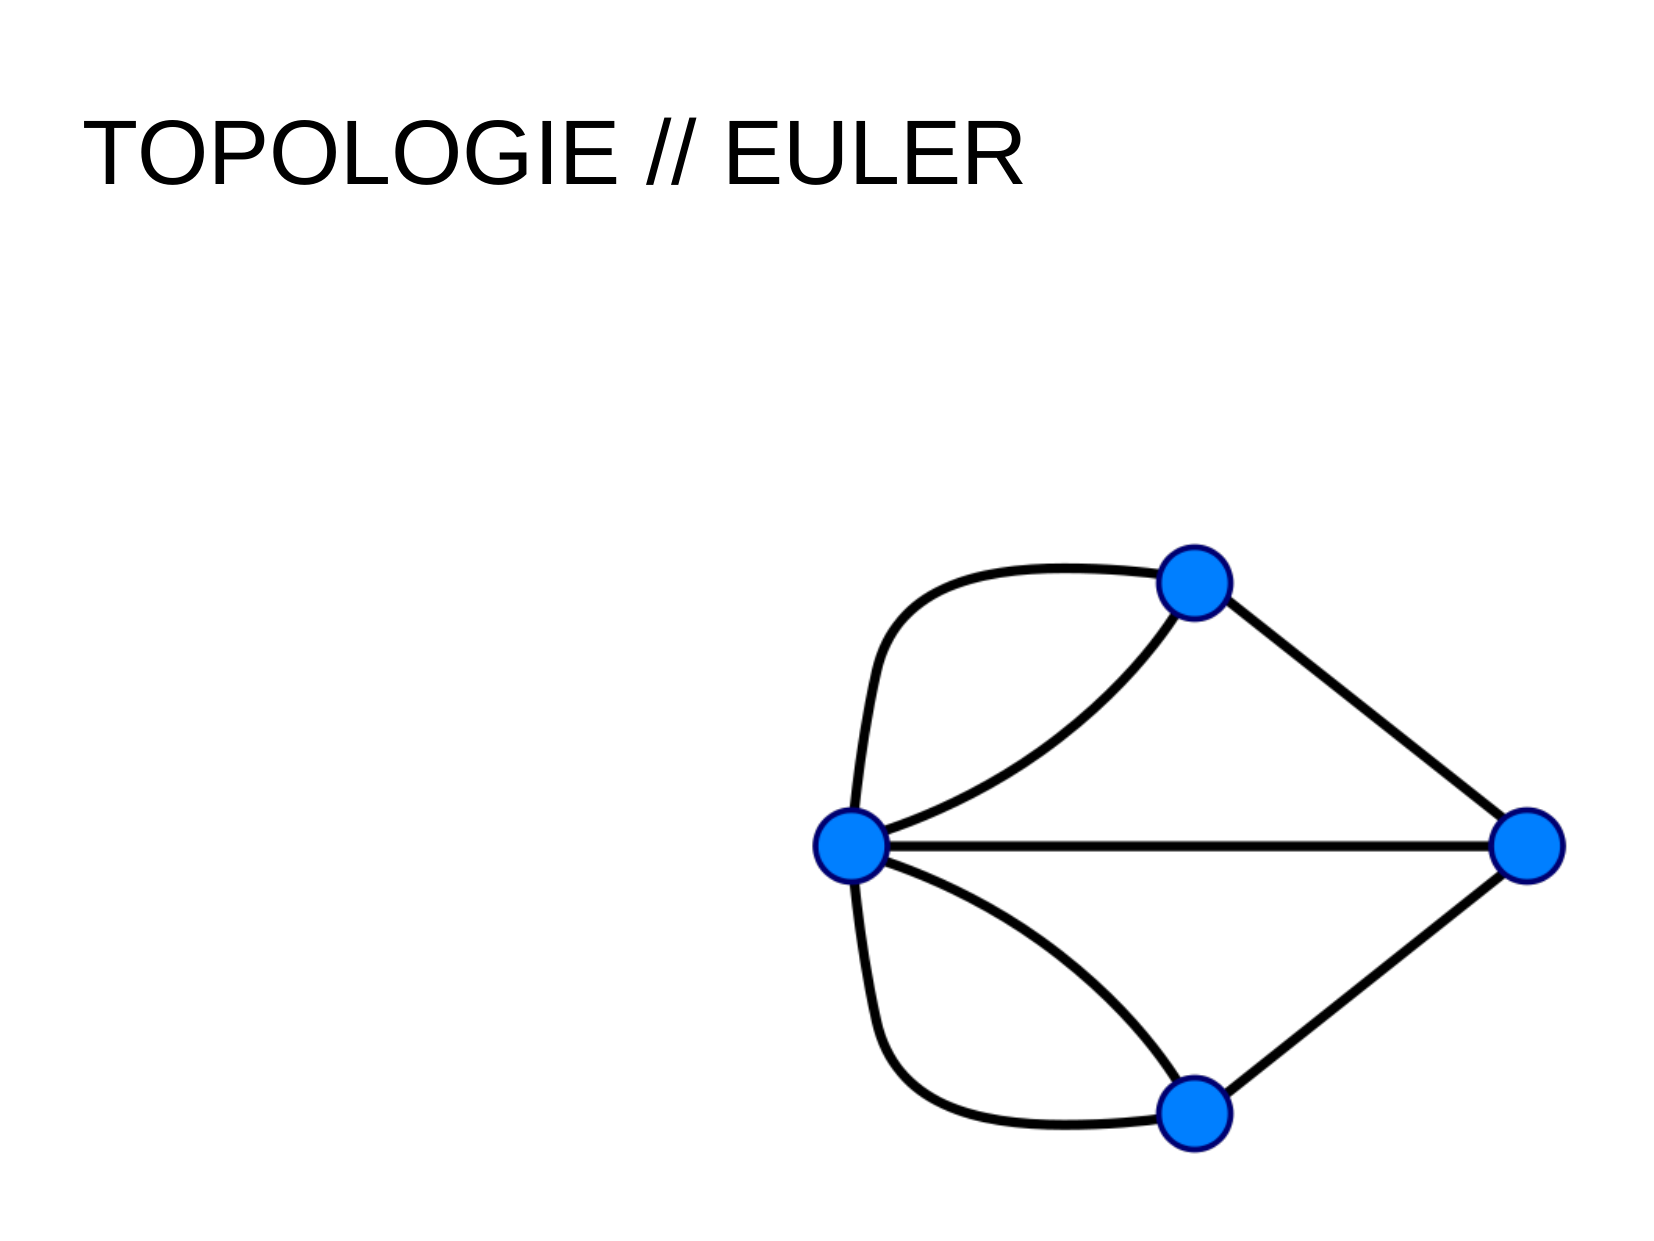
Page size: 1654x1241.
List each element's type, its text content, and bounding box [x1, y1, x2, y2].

picture [797, 531, 1579, 1157]
title TOPOLOGIE // EULER [82, 56, 1571, 250]
